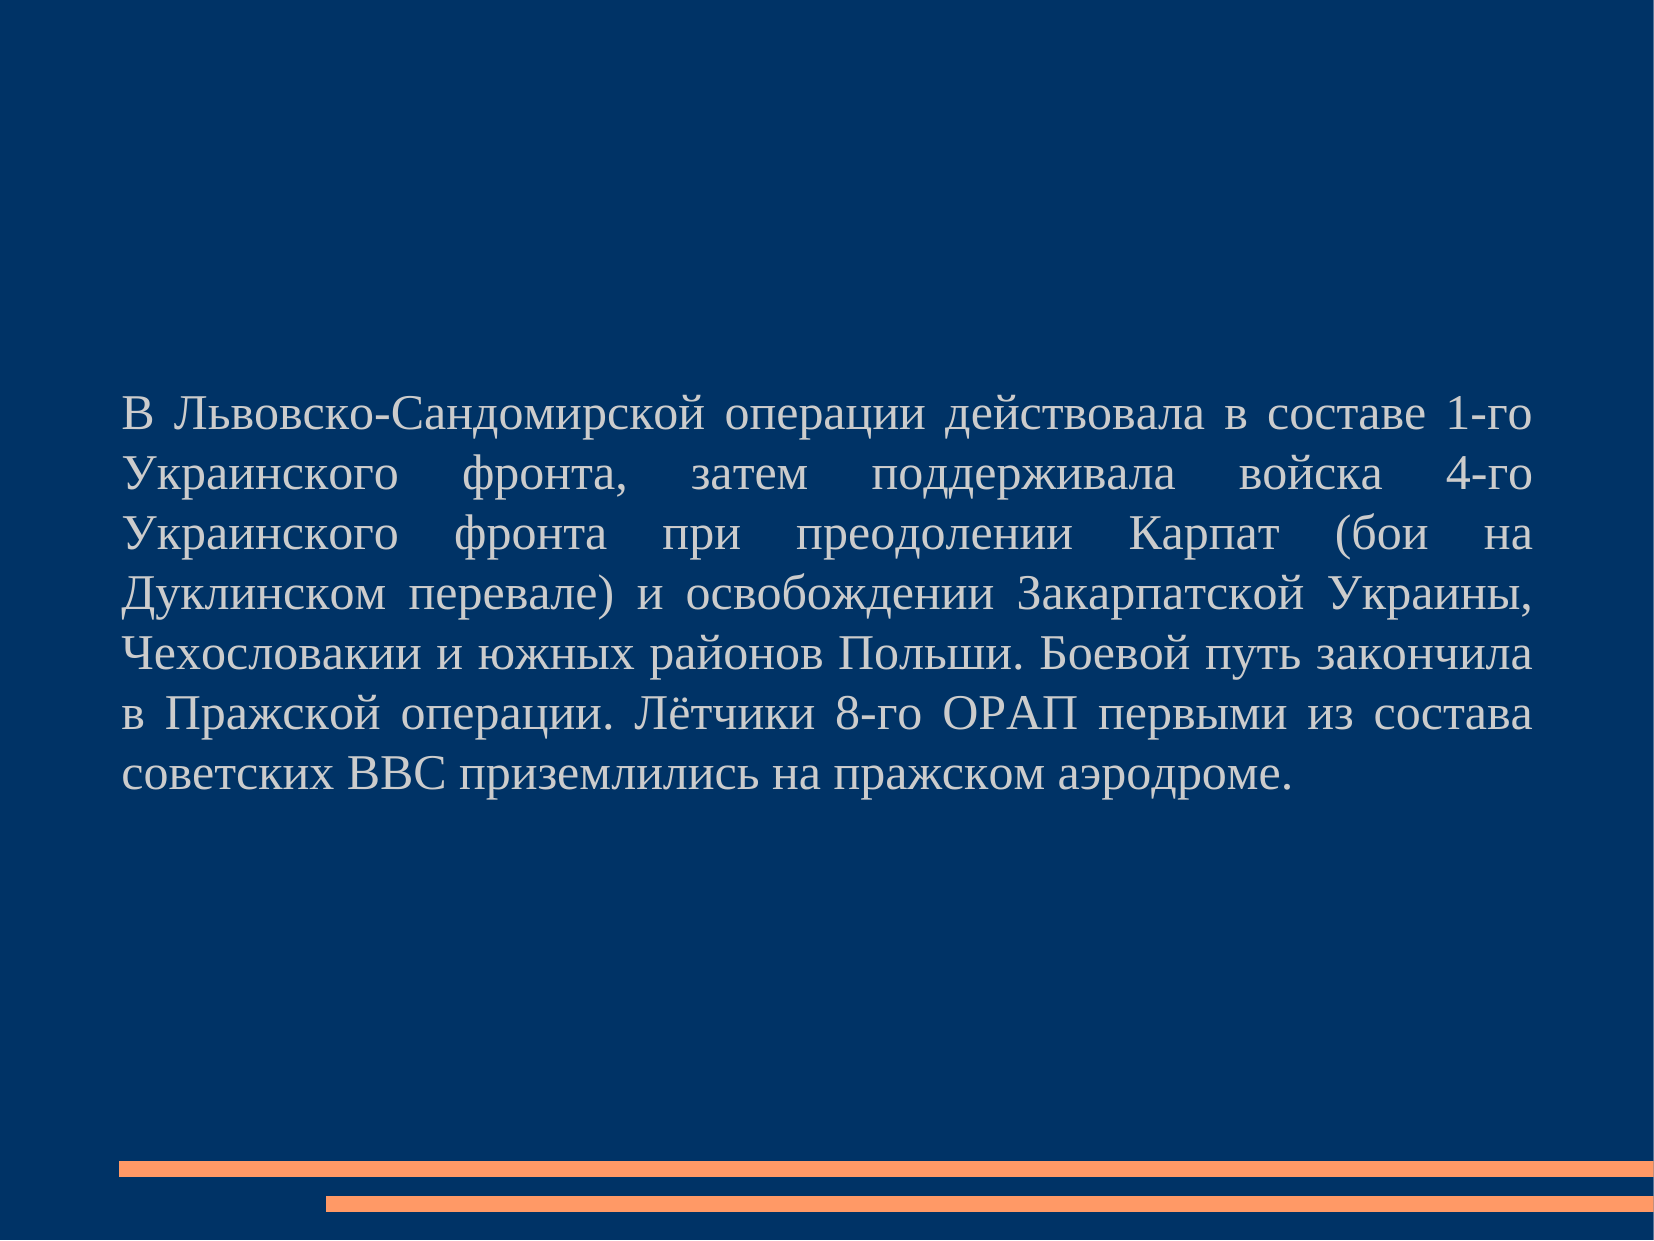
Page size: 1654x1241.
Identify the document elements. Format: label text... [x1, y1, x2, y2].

subtitle В Львовско-Сандомирской операции действовала в составе 1-го Украинского фронта, затем поддерживала войска 4-го Украинского фронта при преодолении Карпат (бои на Дуклинском перевале) и освобождении Закарпатской Украины, Чехословакии и южных районов Польши. Боевой путь закончила в Пражской операции. Лётчики 8-го ОРАП первыми из состава советских ВВС приземлились на пражском аэродроме. [121, 46, 1534, 1132]
